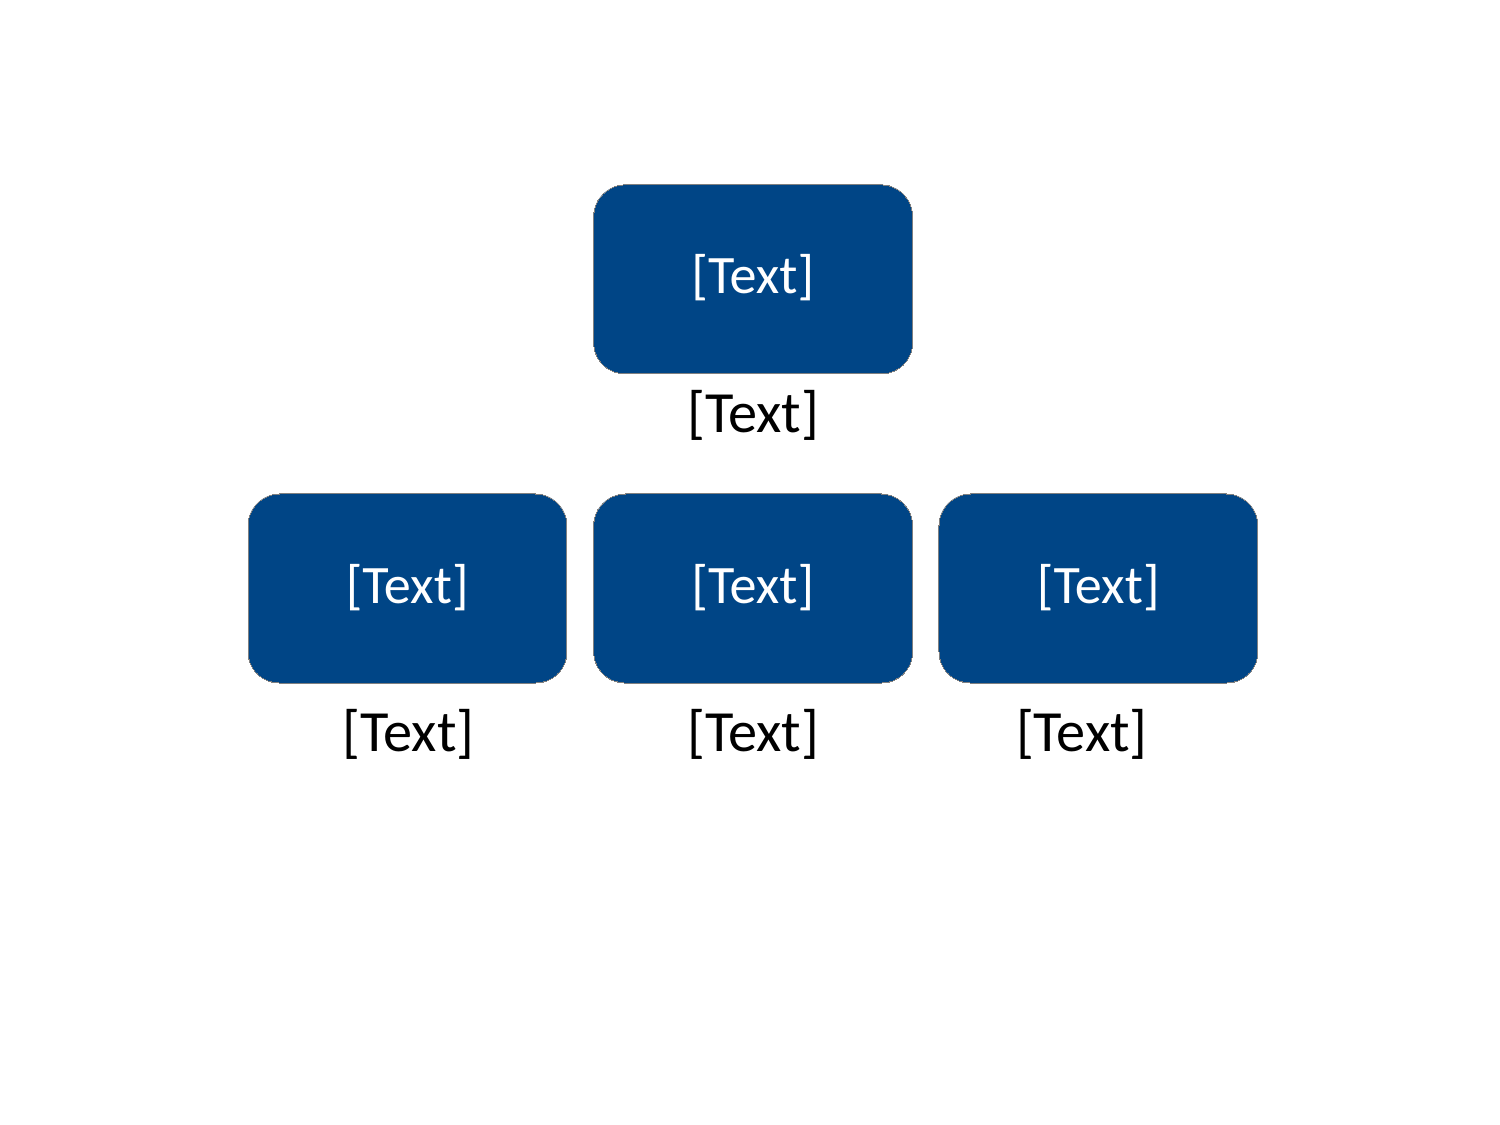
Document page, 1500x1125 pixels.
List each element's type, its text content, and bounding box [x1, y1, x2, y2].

text_box [Text] [593, 184, 913, 374]
text_box [Text] [986, 692, 1178, 779]
text_box [Text] [657, 692, 849, 779]
text_box [Text] [657, 374, 849, 460]
text_box [Text] [312, 692, 505, 779]
text_box [Text] [938, 493, 1258, 684]
text_box [Text] [593, 493, 913, 684]
text_box [Text] [248, 493, 567, 684]
